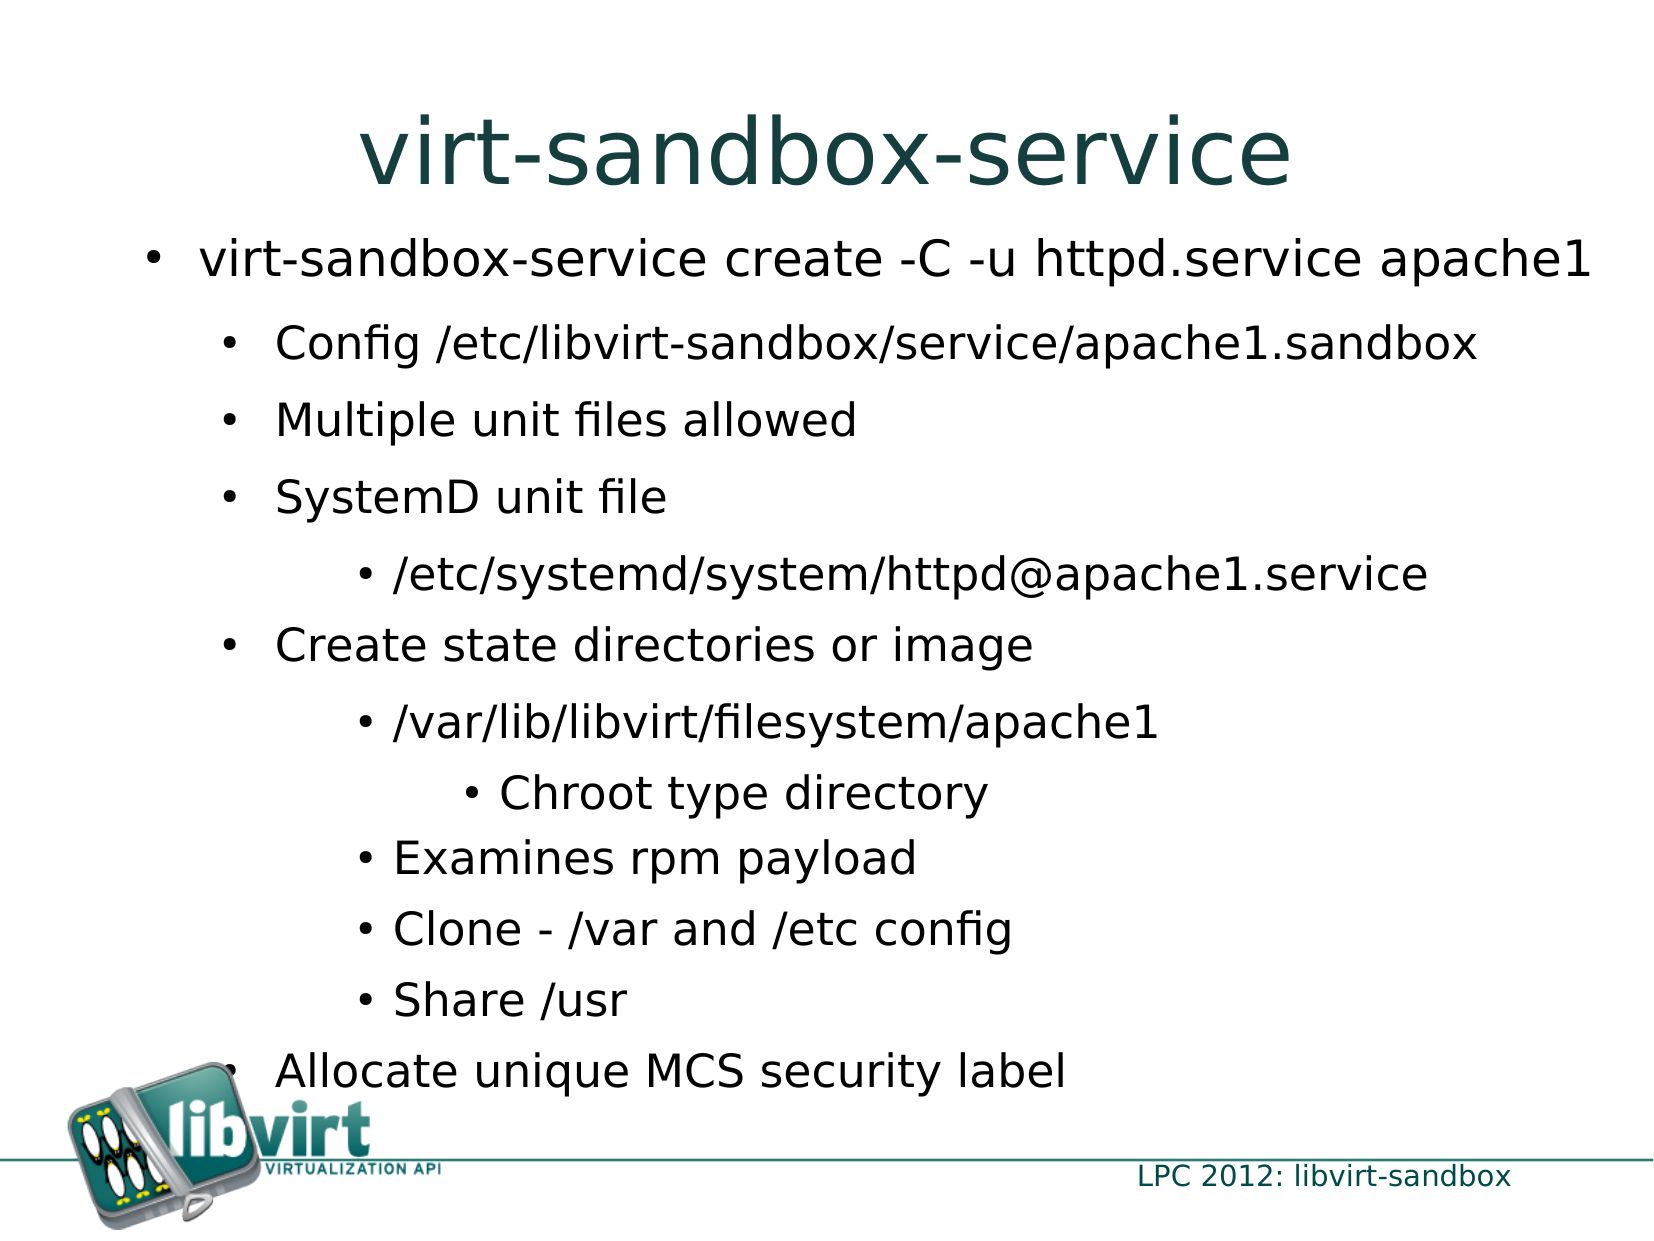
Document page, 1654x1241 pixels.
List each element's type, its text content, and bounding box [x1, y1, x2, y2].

picture [0, 1062, 1654, 1230]
list virt-sandbox-service create -C -u httpd.service apache1 Config /etc/libvirt-sandbox/service/apache1.sandbox Multiple unit files allowed SystemD unit file /etc/systemd/system/httpd@apache1.service Create state directories or image /var/lib/libvirt/filesystem/apache1 Chroot type directory Examines rpm payload Clone - /var and /etc config Share /usr Allocate unique MCS security label [109, 229, 1598, 1062]
text_box LPC 2012: libvirt-sandbox [1122, 1151, 1654, 1211]
title virt-sandbox-service [82, 49, 1571, 257]
